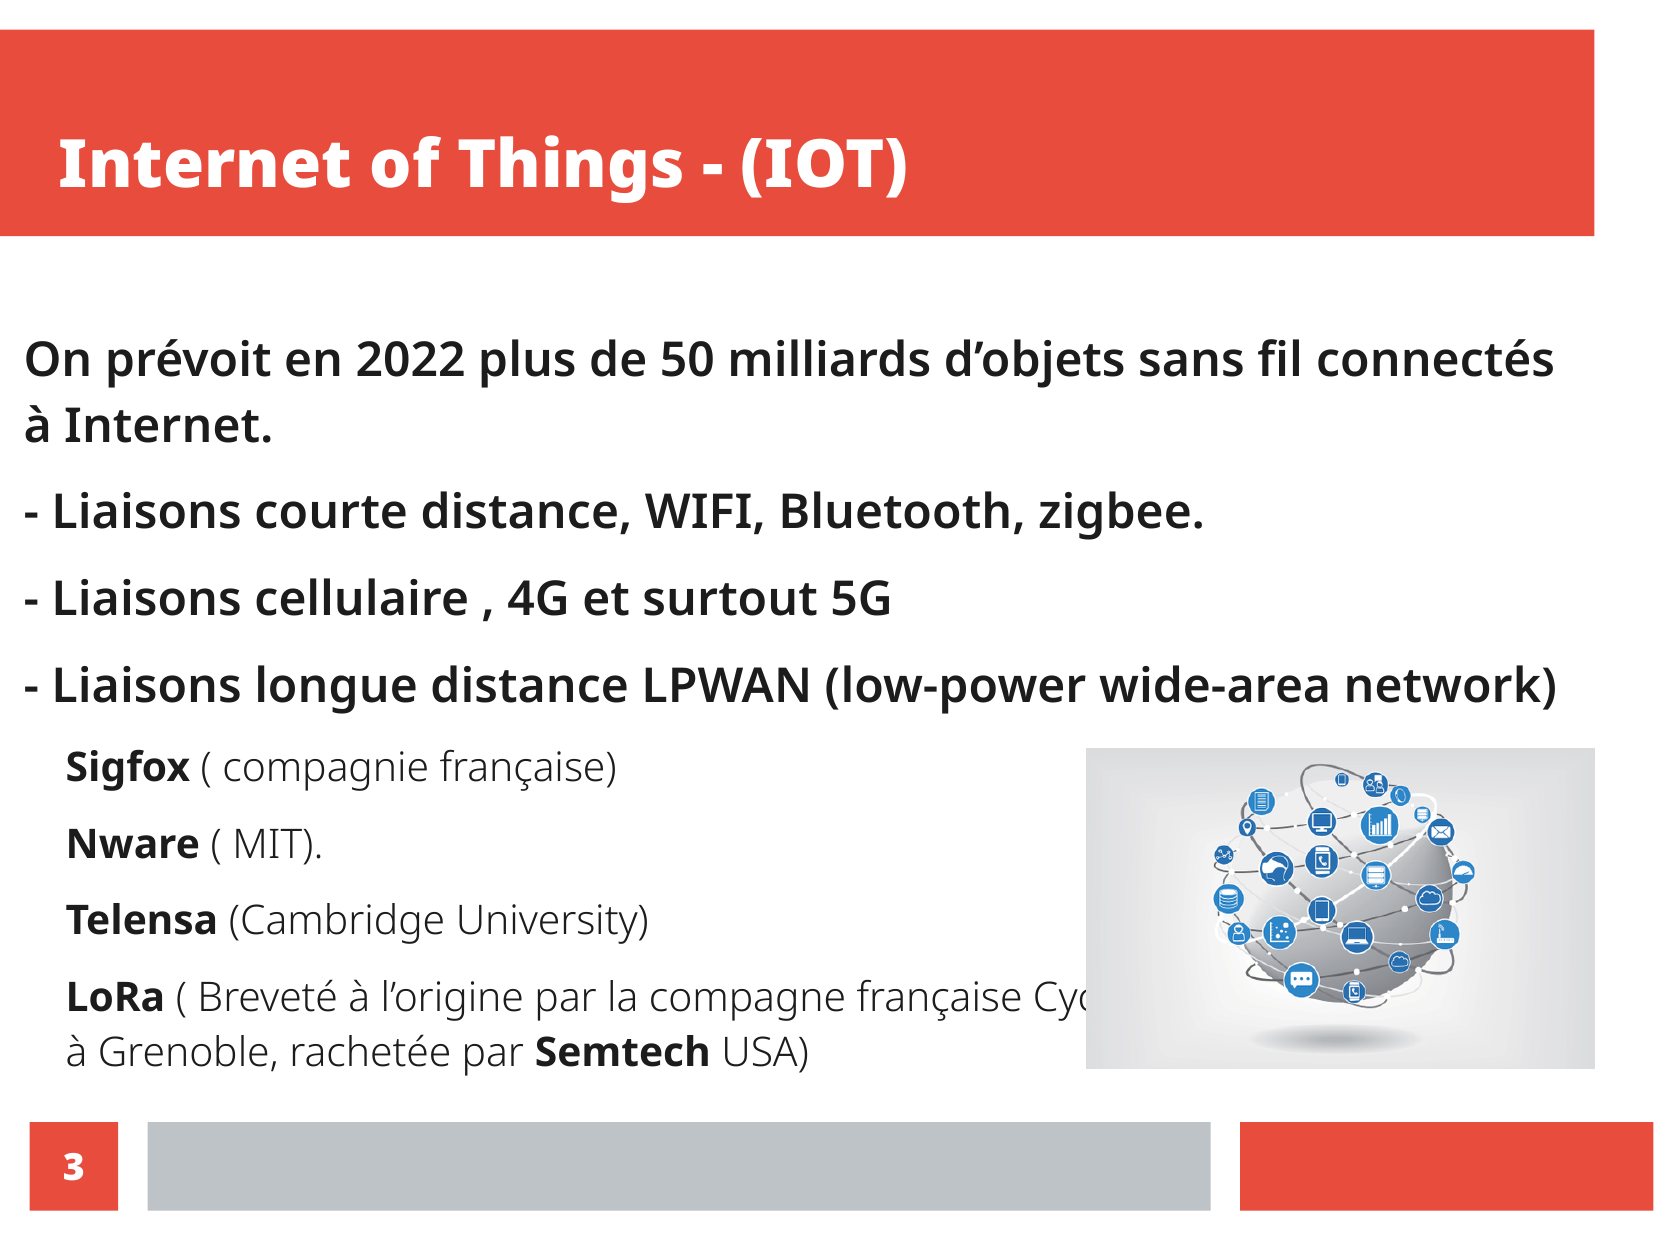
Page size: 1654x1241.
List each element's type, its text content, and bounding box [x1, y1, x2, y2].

picture [1086, 748, 1595, 1070]
title Internet of Things - (IOT) [59, 59, 1595, 207]
list On prévoit en 2022 plus de 50 milliards d’objets sans fil connectés à Internet. - Liaisons courte distance, WIFI, Bluetooth, zigbee. - Liaisons cellulaire , 4G et surtout 5G - Liaisons longue distance LPWAN (low-power wide-area network) Sigfox ( compagnie française) Nware ( MIT). Telensa (Cambridge University) LoRa ( Breveté à l’origine par la compagne française Cycleo à Grenoble, rachetée par Semtech USA) [23, 324, 1565, 1093]
